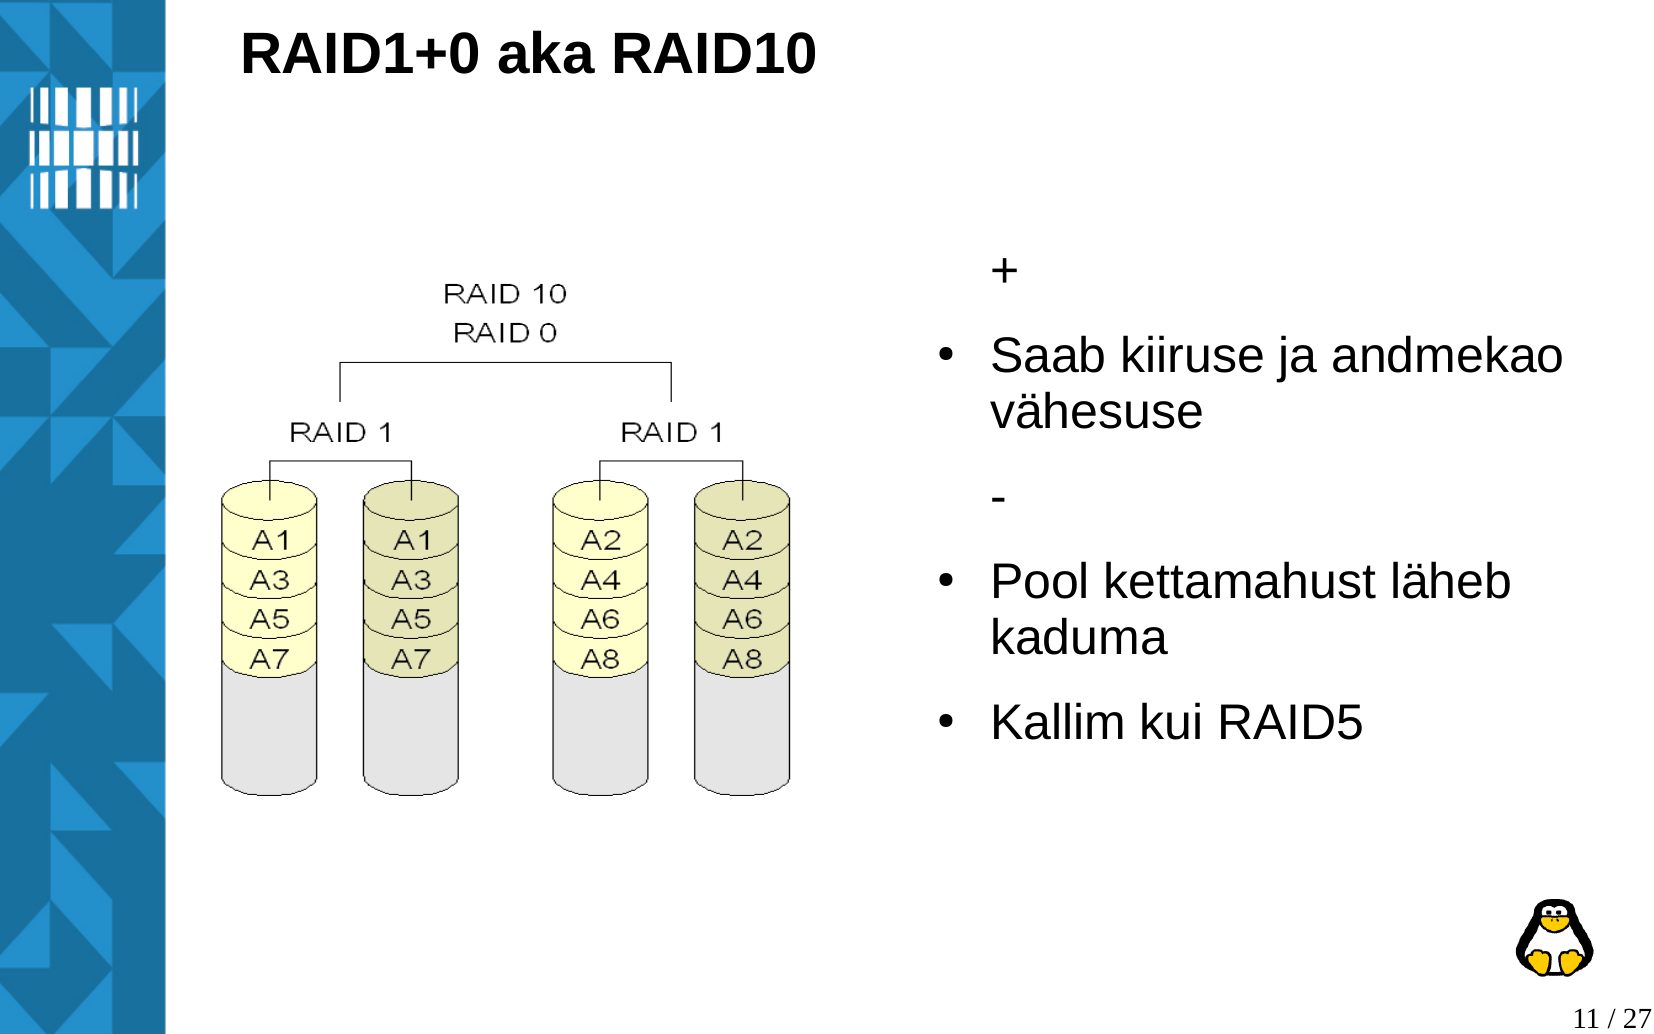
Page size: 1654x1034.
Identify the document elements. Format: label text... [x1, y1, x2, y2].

picture [1488, 875, 1619, 985]
picture [177, 246, 837, 836]
title RAID1+0 aka RAID10 [240, 11, 1642, 95]
list + Saab kiiruse ja andmekao vähesuse - Pool kettamahust läheb kaduma Kallim kui RAID5 [919, 241, 1639, 842]
